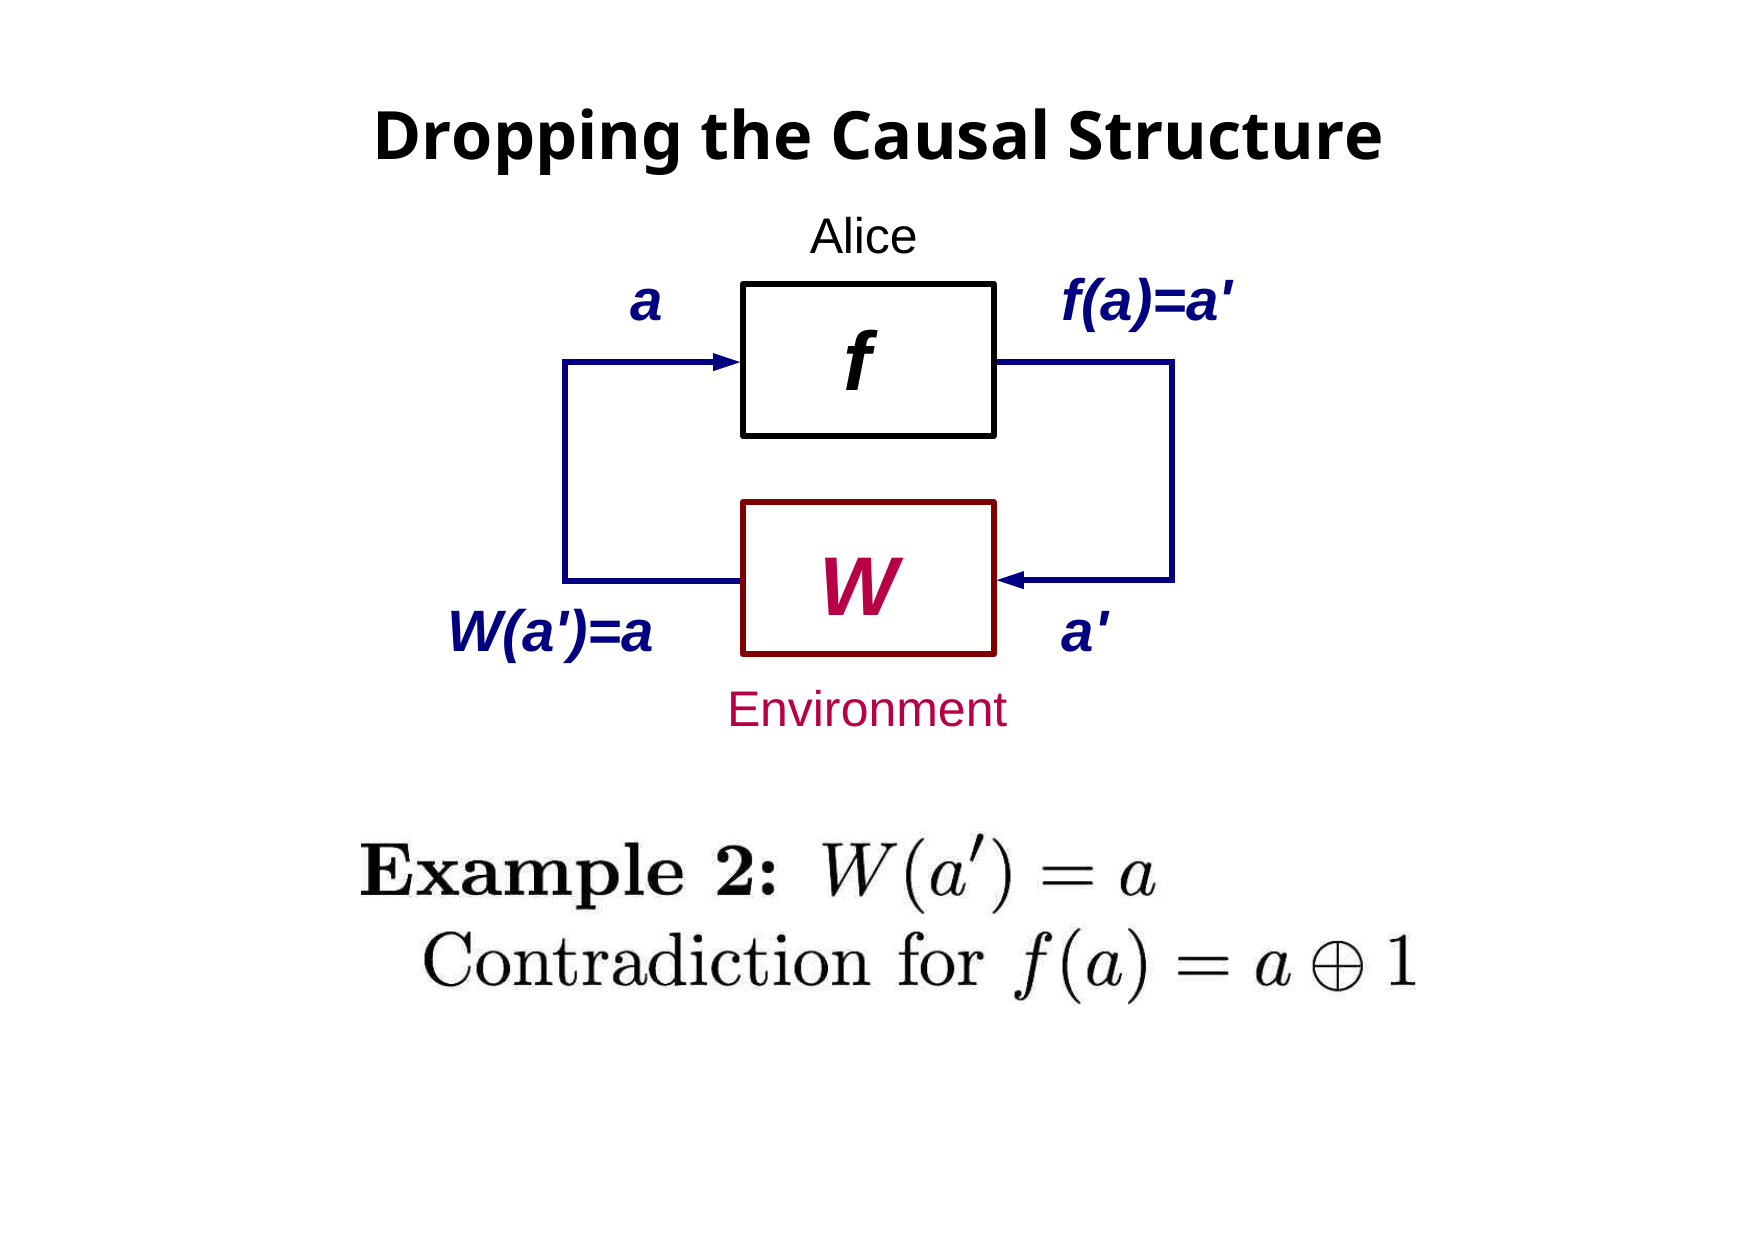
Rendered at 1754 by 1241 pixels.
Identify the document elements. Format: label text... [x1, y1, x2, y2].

text_box Dropping the Causal Structure [357, 81, 1545, 171]
text_box W [801, 529, 1075, 644]
text_box a [612, 257, 1111, 344]
text_box a' [1044, 588, 1542, 675]
text_box f(a)=a' [1111, 257, 1542, 344]
text_box f [825, 344, 1099, 419]
picture [361, 831, 1416, 1005]
text_box Alice [791, 197, 1065, 257]
text_box Environment [709, 670, 1318, 747]
text_box W(a')=a [429, 588, 928, 675]
